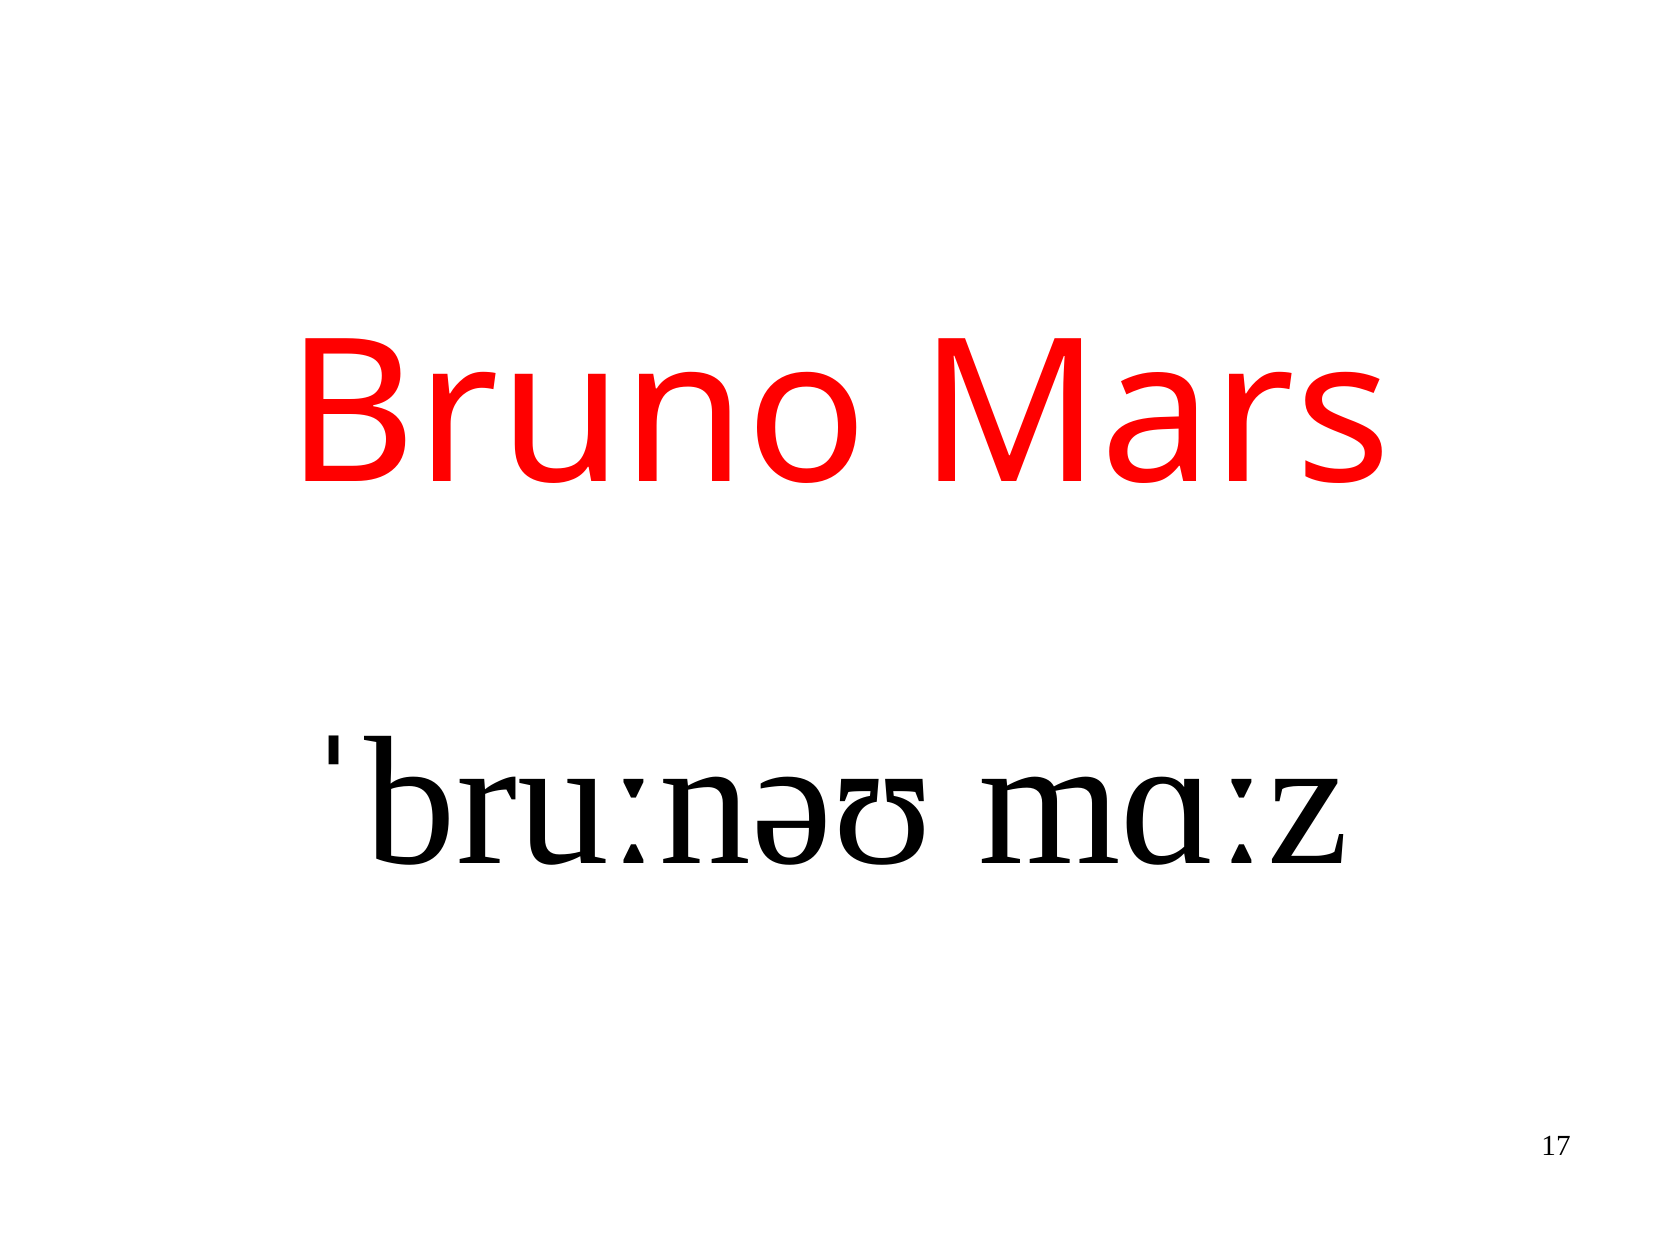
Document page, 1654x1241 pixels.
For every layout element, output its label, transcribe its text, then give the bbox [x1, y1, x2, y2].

text_box Bruno Mars [82, 259, 1595, 475]
subtitle ˈbruːnəʊ mɑːz [82, 475, 1571, 1109]
